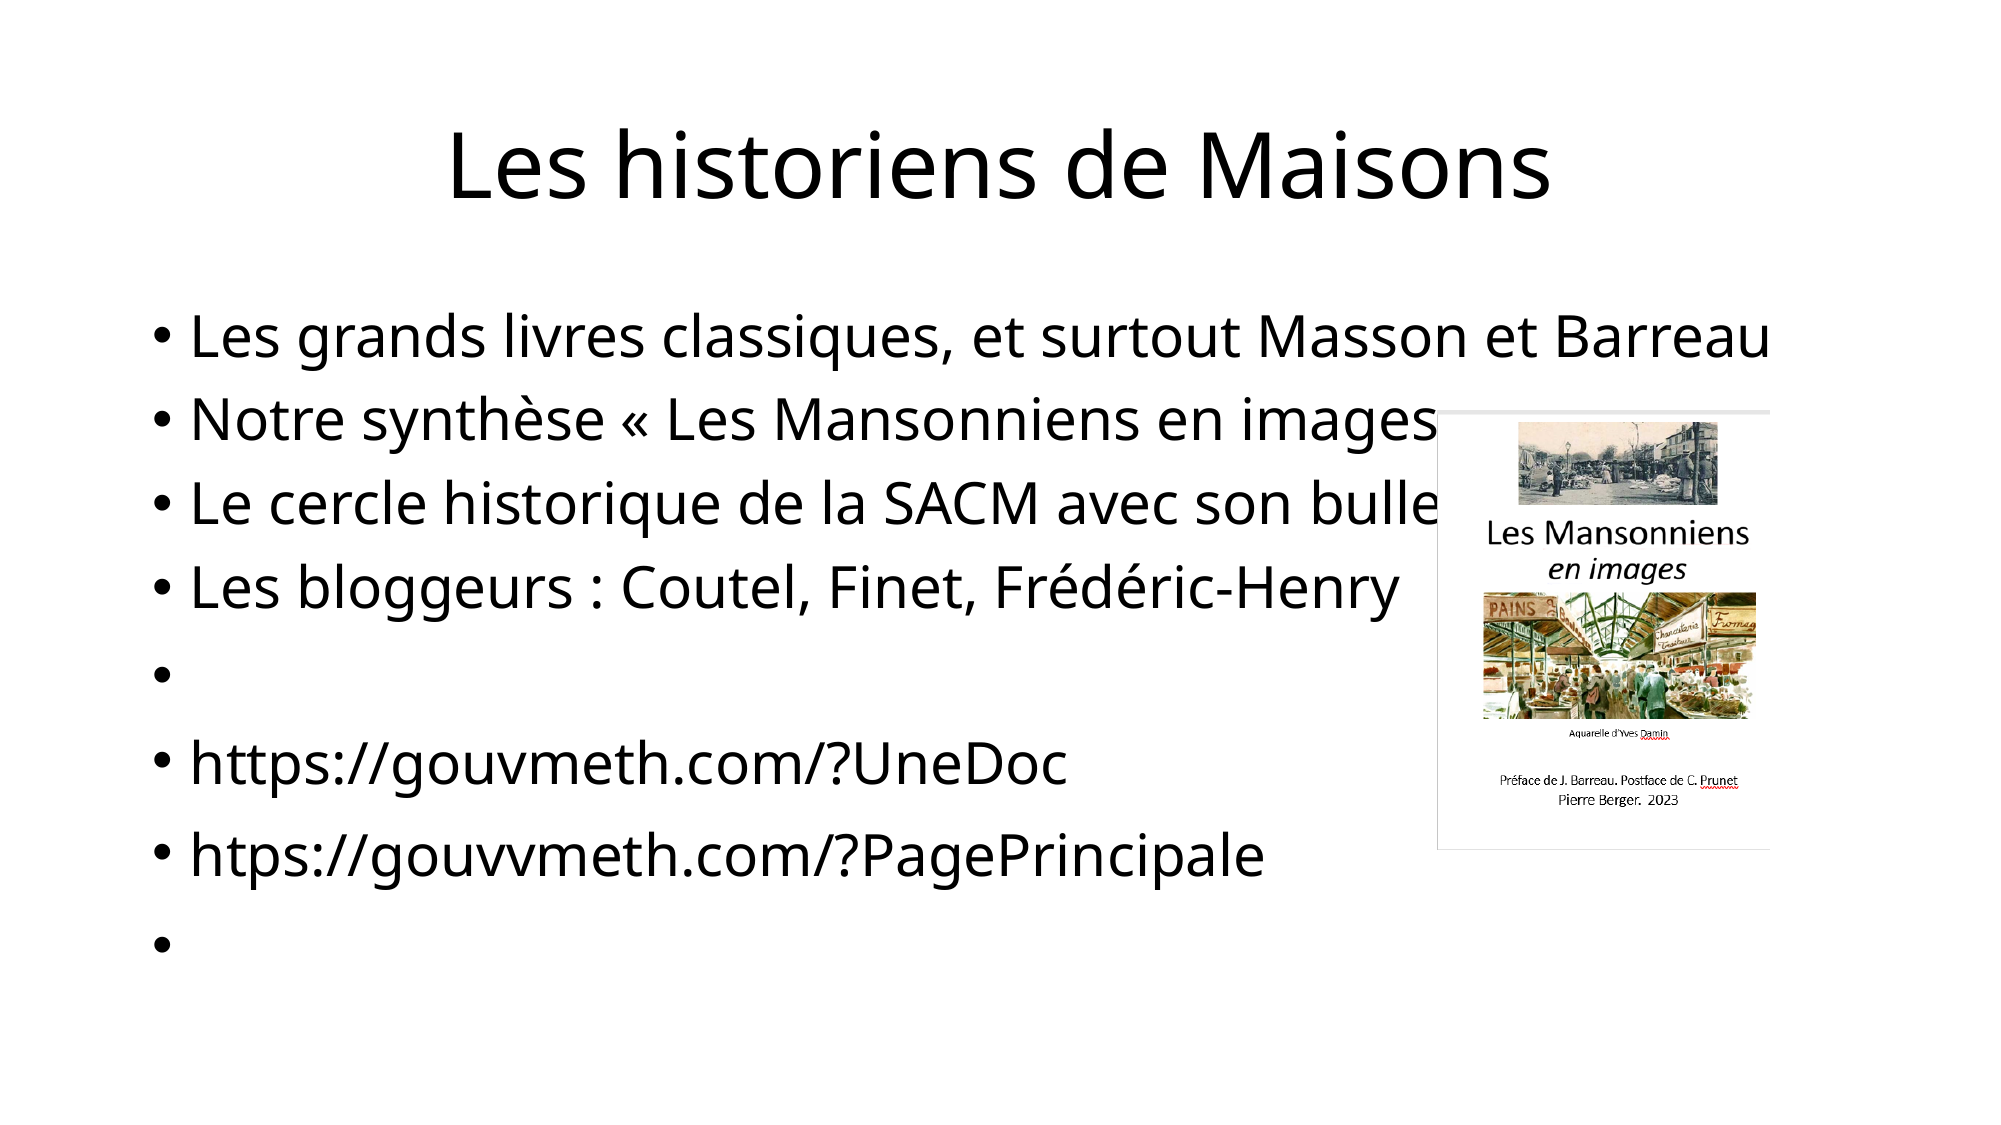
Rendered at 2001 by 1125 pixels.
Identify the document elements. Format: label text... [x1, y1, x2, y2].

list Les grands livres classiques, et surtout Masson et Barreau Notre synthèse « Les Mansonniens en images » Le cercle historique de la SACM avec son bulletin. Les bloggeurs : Coutel, Finet, Frédéric-Henry https://gouvmeth.com/?UneDoc htps://gouvvmeth.com/?PagePrincipale [137, 299, 1863, 1014]
picture [1437, 410, 1770, 851]
title Les historiens de Maisons [137, 59, 1863, 278]
